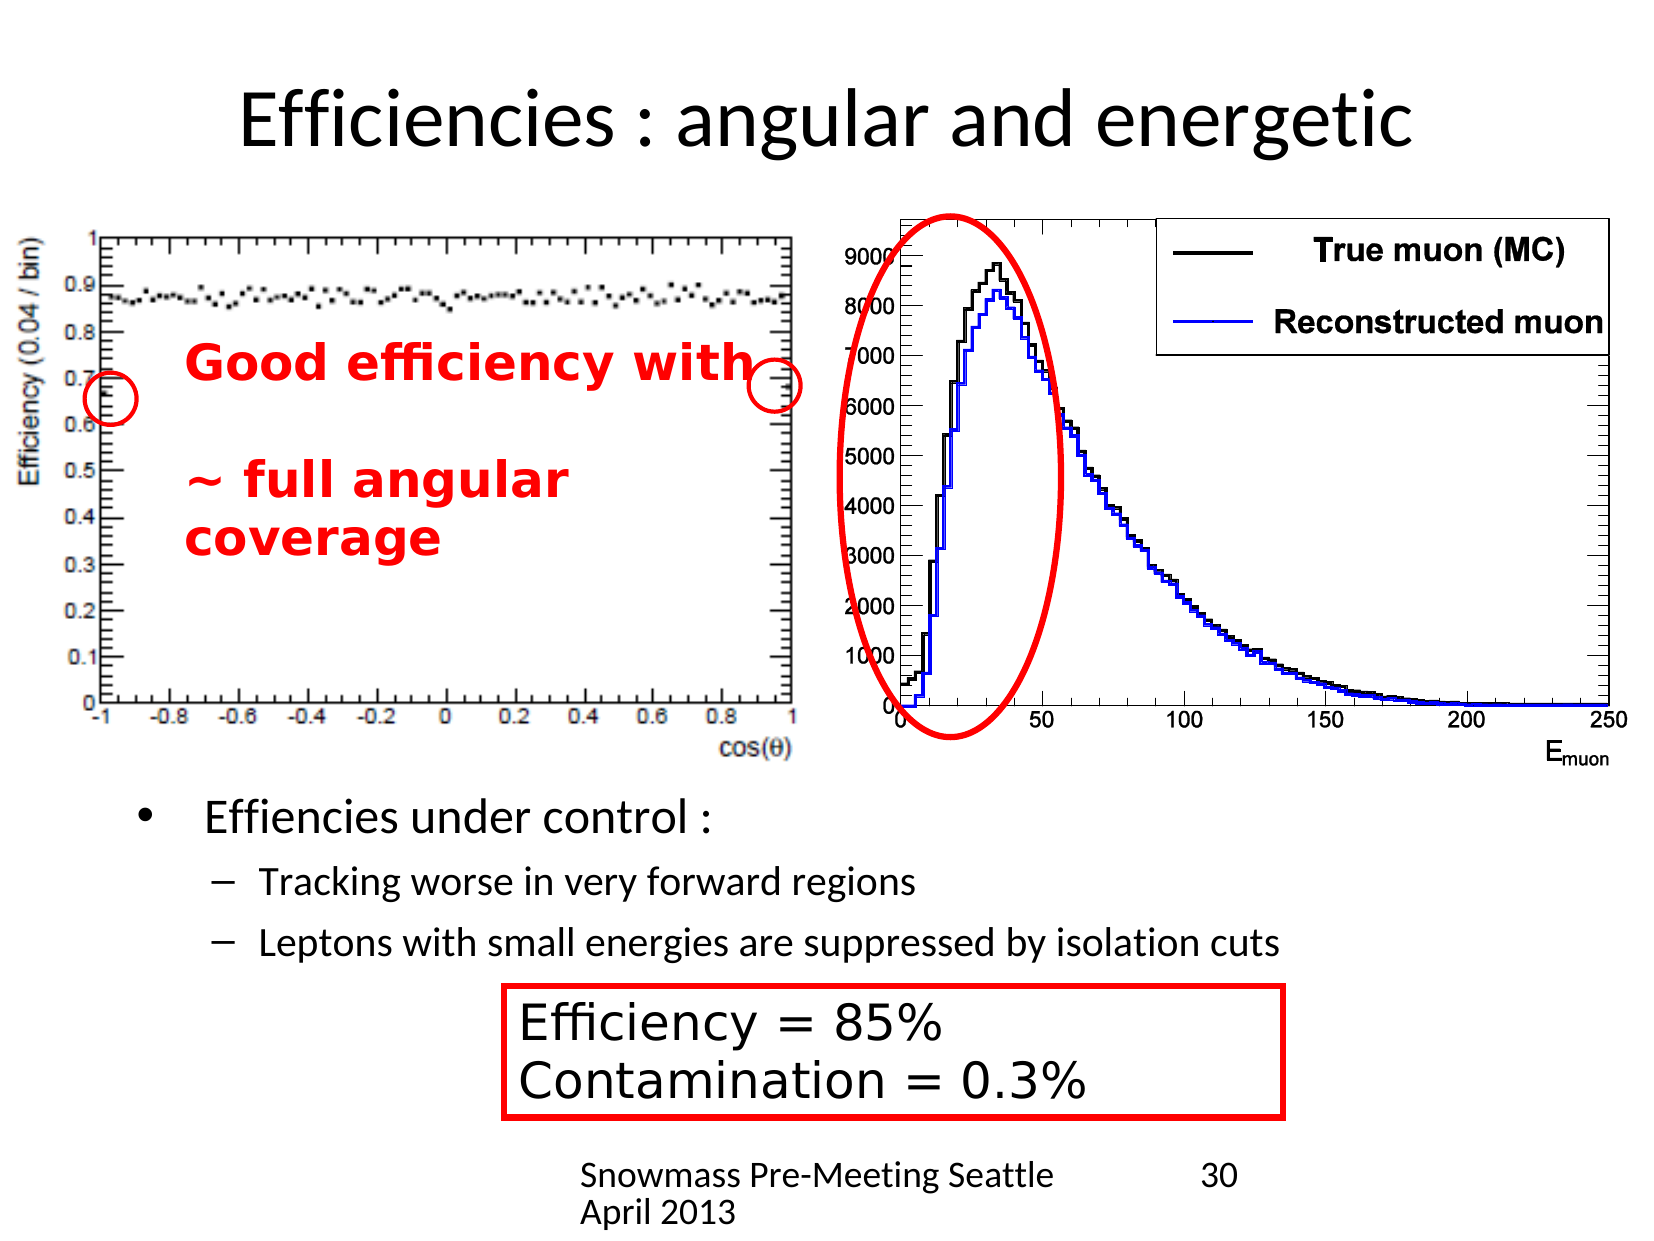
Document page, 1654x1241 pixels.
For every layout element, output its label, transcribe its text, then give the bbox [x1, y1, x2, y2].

list Effiencies under control : Tracking worse in very forward regions Leptons with small energies are suppressed by isolation cuts [121, 776, 1622, 1037]
picture [835, 190, 1654, 790]
title Efficiencies : angular and energetic [82, 9, 1571, 217]
text_box Efficiency = 85% Contamination = 0.3% [504, 985, 1283, 1118]
text_box Good efficiency with ~ full angular coverage [169, 326, 788, 575]
picture [843, 220, 1057, 733]
picture [6, 229, 813, 764]
